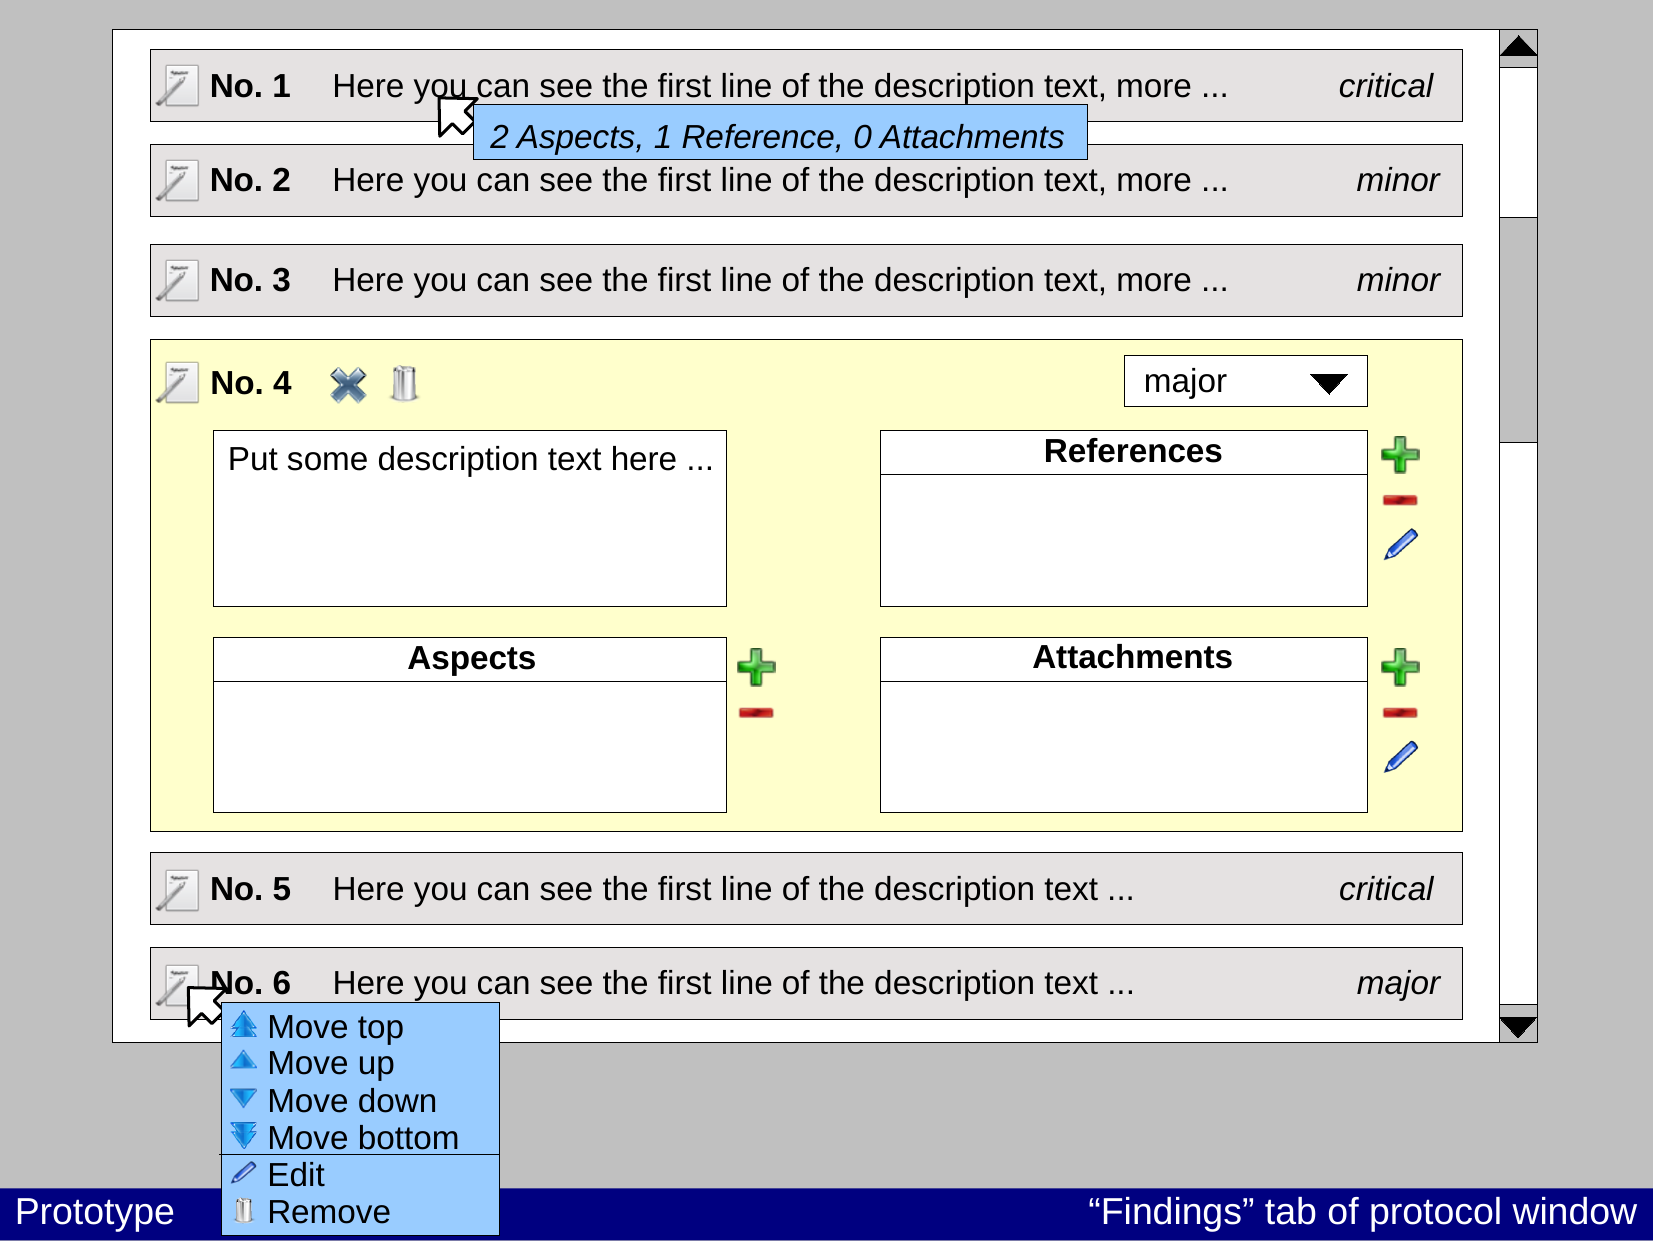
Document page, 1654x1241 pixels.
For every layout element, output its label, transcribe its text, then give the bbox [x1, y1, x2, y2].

text_box major [1129, 355, 1243, 407]
text_box [190, 1155, 1073, 1241]
text_box Move top Move up Move down Move bottom Edit Remove [252, 1155, 498, 1238]
text_box [112, 29, 1538, 1154]
picture [1381, 436, 1420, 474]
text_box critical [1324, 862, 1475, 915]
text_box Here you can see the first line of the description text ... [317, 957, 1191, 1011]
text_box Move top Move up Move down Move bottom Edit Remove [252, 1000, 498, 1154]
text_box Attachments [1017, 631, 1249, 681]
text_box critical [1324, 59, 1475, 112]
picture [230, 1085, 257, 1112]
text_box major [1342, 957, 1493, 1010]
text_box Here you can see the first line of the description text, more ... [317, 59, 1276, 114]
text_box No. 1 [195, 59, 306, 112]
text_box No. 5 [195, 862, 307, 915]
text_box Here you can see the first line of the description text, more ... [317, 254, 1276, 309]
text_box minor [1342, 254, 1493, 307]
text_box No. 3 [195, 254, 307, 307]
picture [230, 1010, 257, 1037]
text_box No. 6 [195, 957, 307, 1006]
text_box “Findings” tab of protocol window [1073, 1183, 1653, 1241]
picture [1381, 737, 1420, 776]
picture [230, 1160, 257, 1186]
text_box References [1029, 424, 1239, 474]
picture [1381, 694, 1420, 732]
text_box No. 2 [195, 154, 306, 207]
picture [330, 365, 369, 404]
text_box minor [1341, 154, 1492, 207]
picture [1381, 525, 1420, 563]
picture [230, 1197, 257, 1224]
picture [155, 258, 201, 304]
text_box Here you can see the first line of the description text ... [317, 862, 1191, 917]
text_box Here you can see the first line of the description text, more ... [317, 154, 1276, 208]
picture [155, 360, 201, 406]
text_box Put some description text here ... [213, 432, 764, 485]
picture [1381, 481, 1420, 520]
text_box Aspects [392, 631, 552, 681]
picture [230, 1122, 257, 1149]
picture [155, 868, 201, 914]
picture [155, 963, 201, 1009]
picture [385, 365, 424, 404]
picture [737, 648, 776, 687]
text_box Prototype [0, 1183, 190, 1241]
picture [155, 158, 201, 204]
text_box 2 Aspects, 1 Reference, 0 Attachments [475, 110, 1088, 163]
picture [1381, 648, 1420, 687]
picture [737, 694, 776, 732]
text_box No. 4 [195, 356, 307, 409]
picture [155, 63, 201, 109]
picture [230, 1046, 257, 1072]
